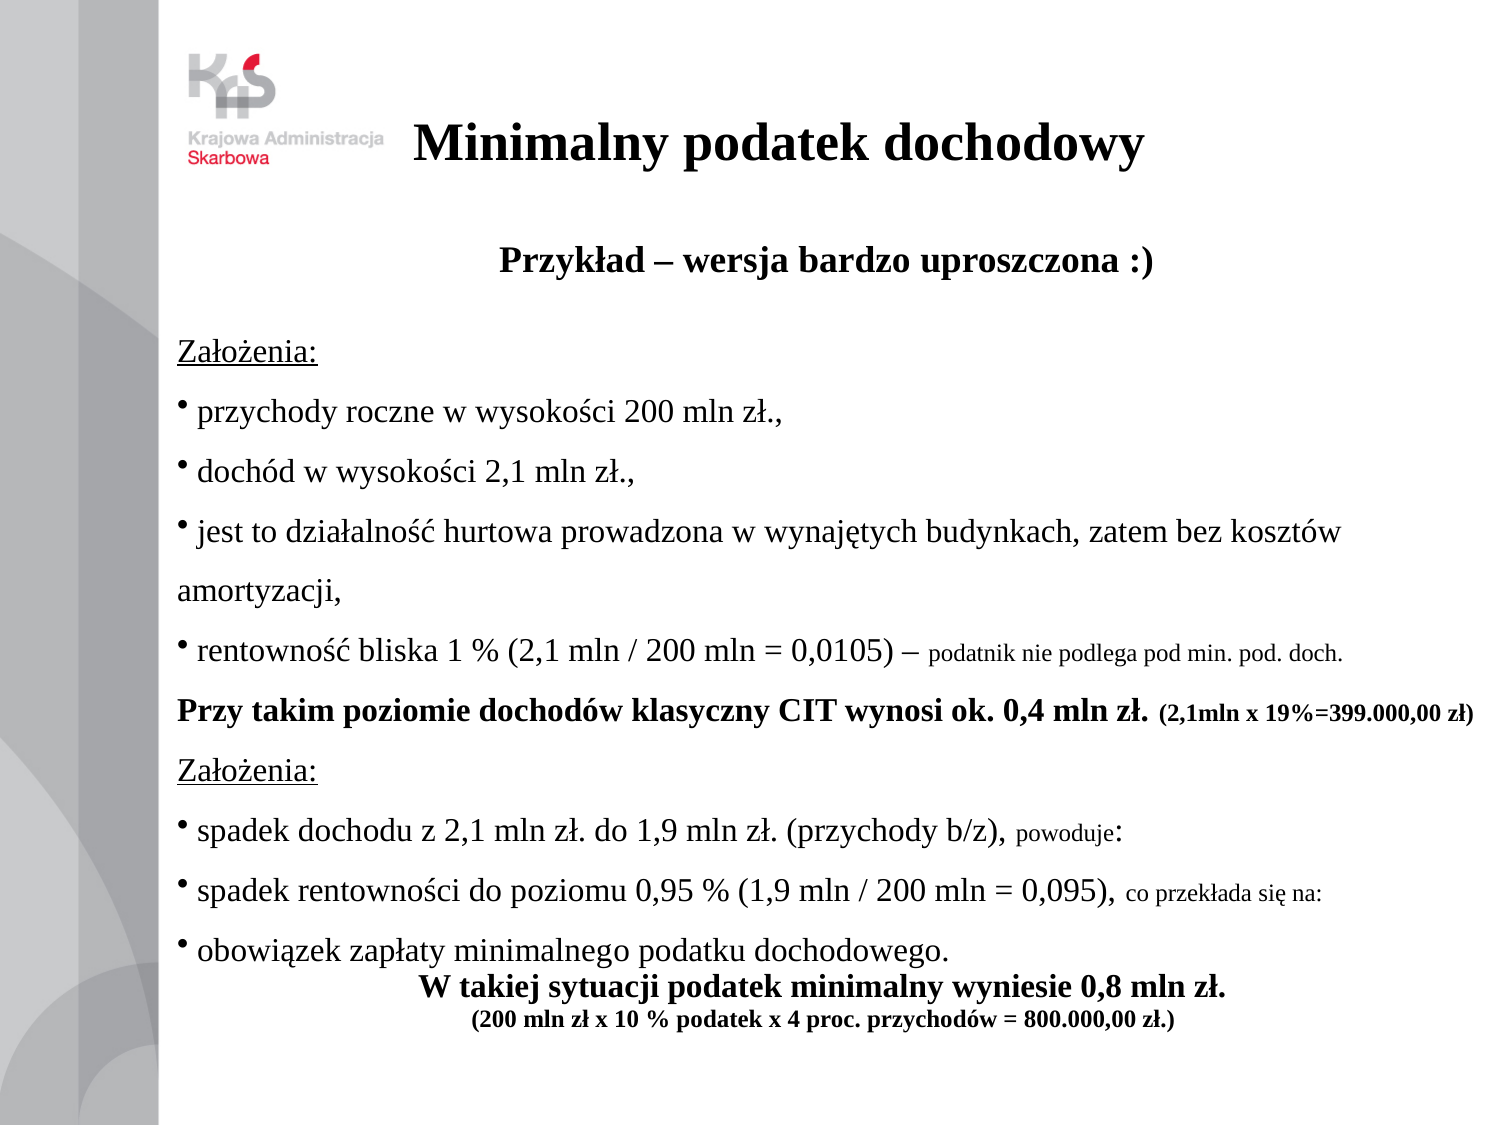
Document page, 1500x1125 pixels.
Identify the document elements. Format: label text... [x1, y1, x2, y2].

picture [0, 0, 1500, 1125]
title Minimalny podatek dochodowy [413, 44, 1424, 147]
subtitle Przykład – wersja bardzo uproszczona :) Założenia: przychody roczne w wysokości 200 mln zł., dochód w wysokości 2,1 mln zł., jest to działalność hurtowa prowadzona w wynajętych budynkach, zatem bez kosztów amortyzacji, rentowność bliska 1 % (2,1 mln / 200 mln = 0,0105) – podatnik nie podlega pod min. pod. doch. Przy takim poziomie dochodów klasyczny CIT wynosi ok. 0,4 mln zł. (2,1mln x 19%=399.000,00 zł) Założenia: spadek dochodu z 2,1 mln zł. do 1,9 mln zł. (przychody b/z), powoduje: spadek rentowności do poziomu 0,95 % (1,9 mln / 200 mln = 0,095), co przekłada się na: obowiązek zapłaty minimalnego podatku dochodowego. W takiej sytuacji podatek minimalny wyniesie 0,8 mln zł. (200 mln zł x 10 % podatek x 4 proc. przychodów = 800.000,00 zł.) [177, 147, 1477, 1125]
